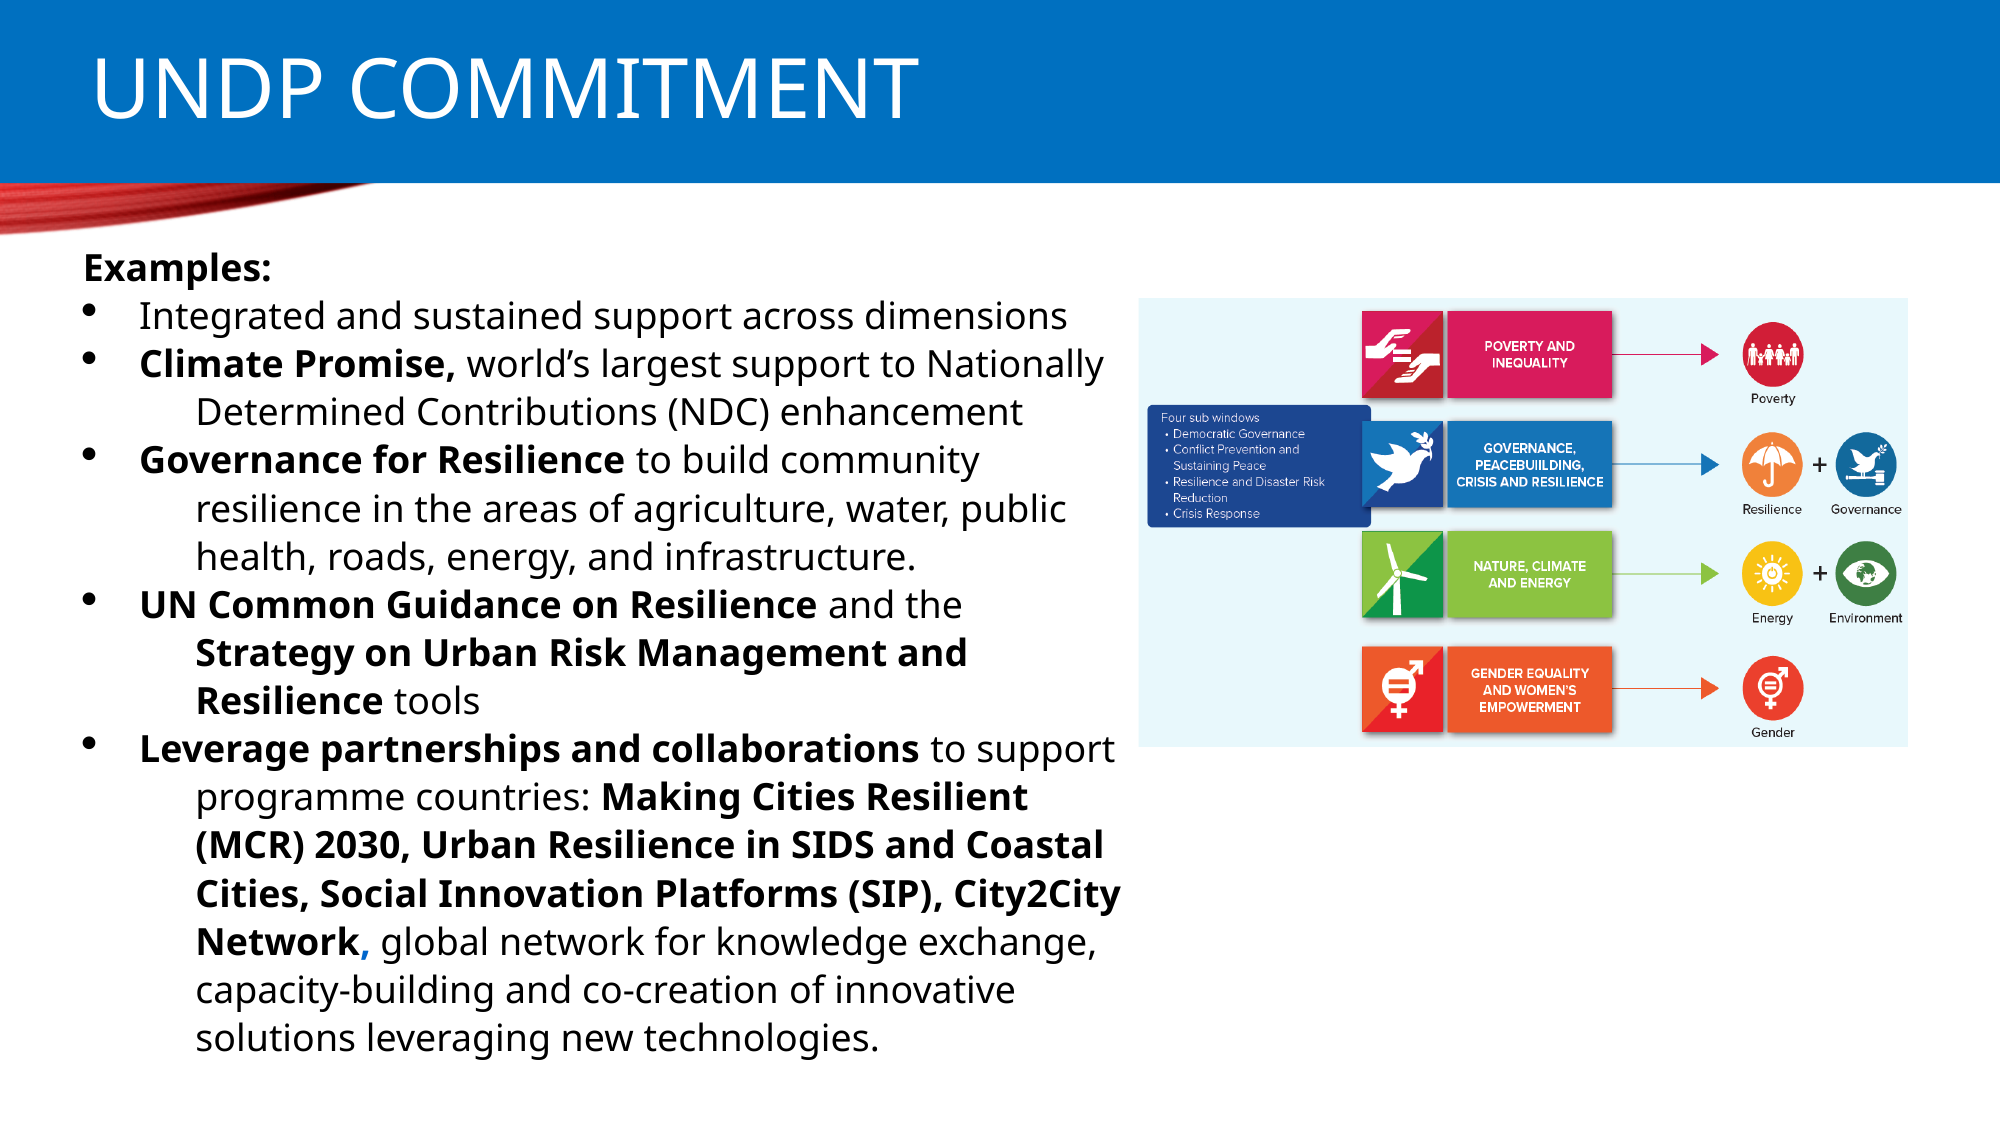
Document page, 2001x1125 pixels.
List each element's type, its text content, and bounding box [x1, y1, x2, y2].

title UNDP commitment [0, 0, 2000, 184]
picture [1138, 298, 1908, 751]
text_box Examples: Integrated and sustained support across dimensions Climate Promise, world’s largest support to Nationally Determined Contributions (NDC) enhancement Governance for Resilience to build community resilience in the areas of agriculture, water, public health, roads, energy, and infrastructure. UN Common Guidance on Resilience and the Strategy on Urban Risk Management and Resilience tools Leverage partnerships and collaborations to support programme countries: Making Cities Resilient (MCR) 2030, Urban Resilience in SIDS and Coastal Cities, Social Innovation Platforms (SIP), City2City Network, global network for knowledge exchange, capacity-building and co-creation of innovative solutions leveraging new technologies. [67, 233, 1139, 1121]
